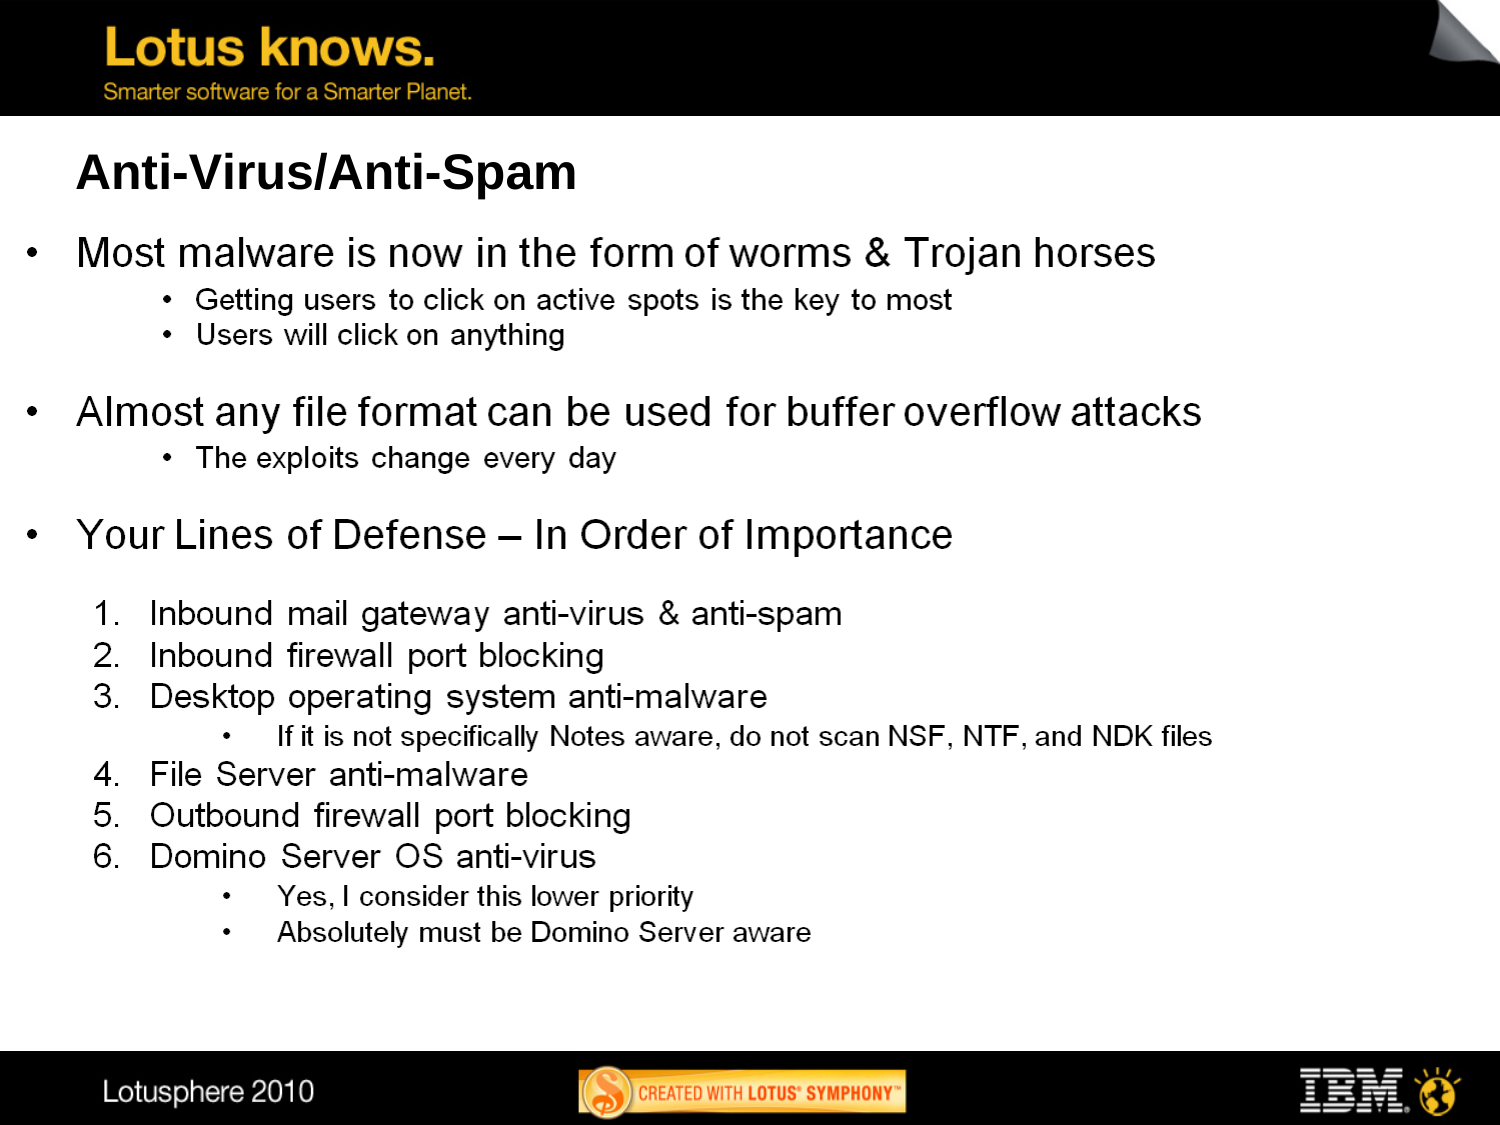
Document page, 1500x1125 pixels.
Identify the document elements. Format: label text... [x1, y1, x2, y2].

title Anti-Virus/Anti-Spam [74, 137, 1475, 200]
picture [0, 1053, 1500, 1125]
text_box [1, 214, 1477, 1027]
picture [0, 0, 1500, 114]
